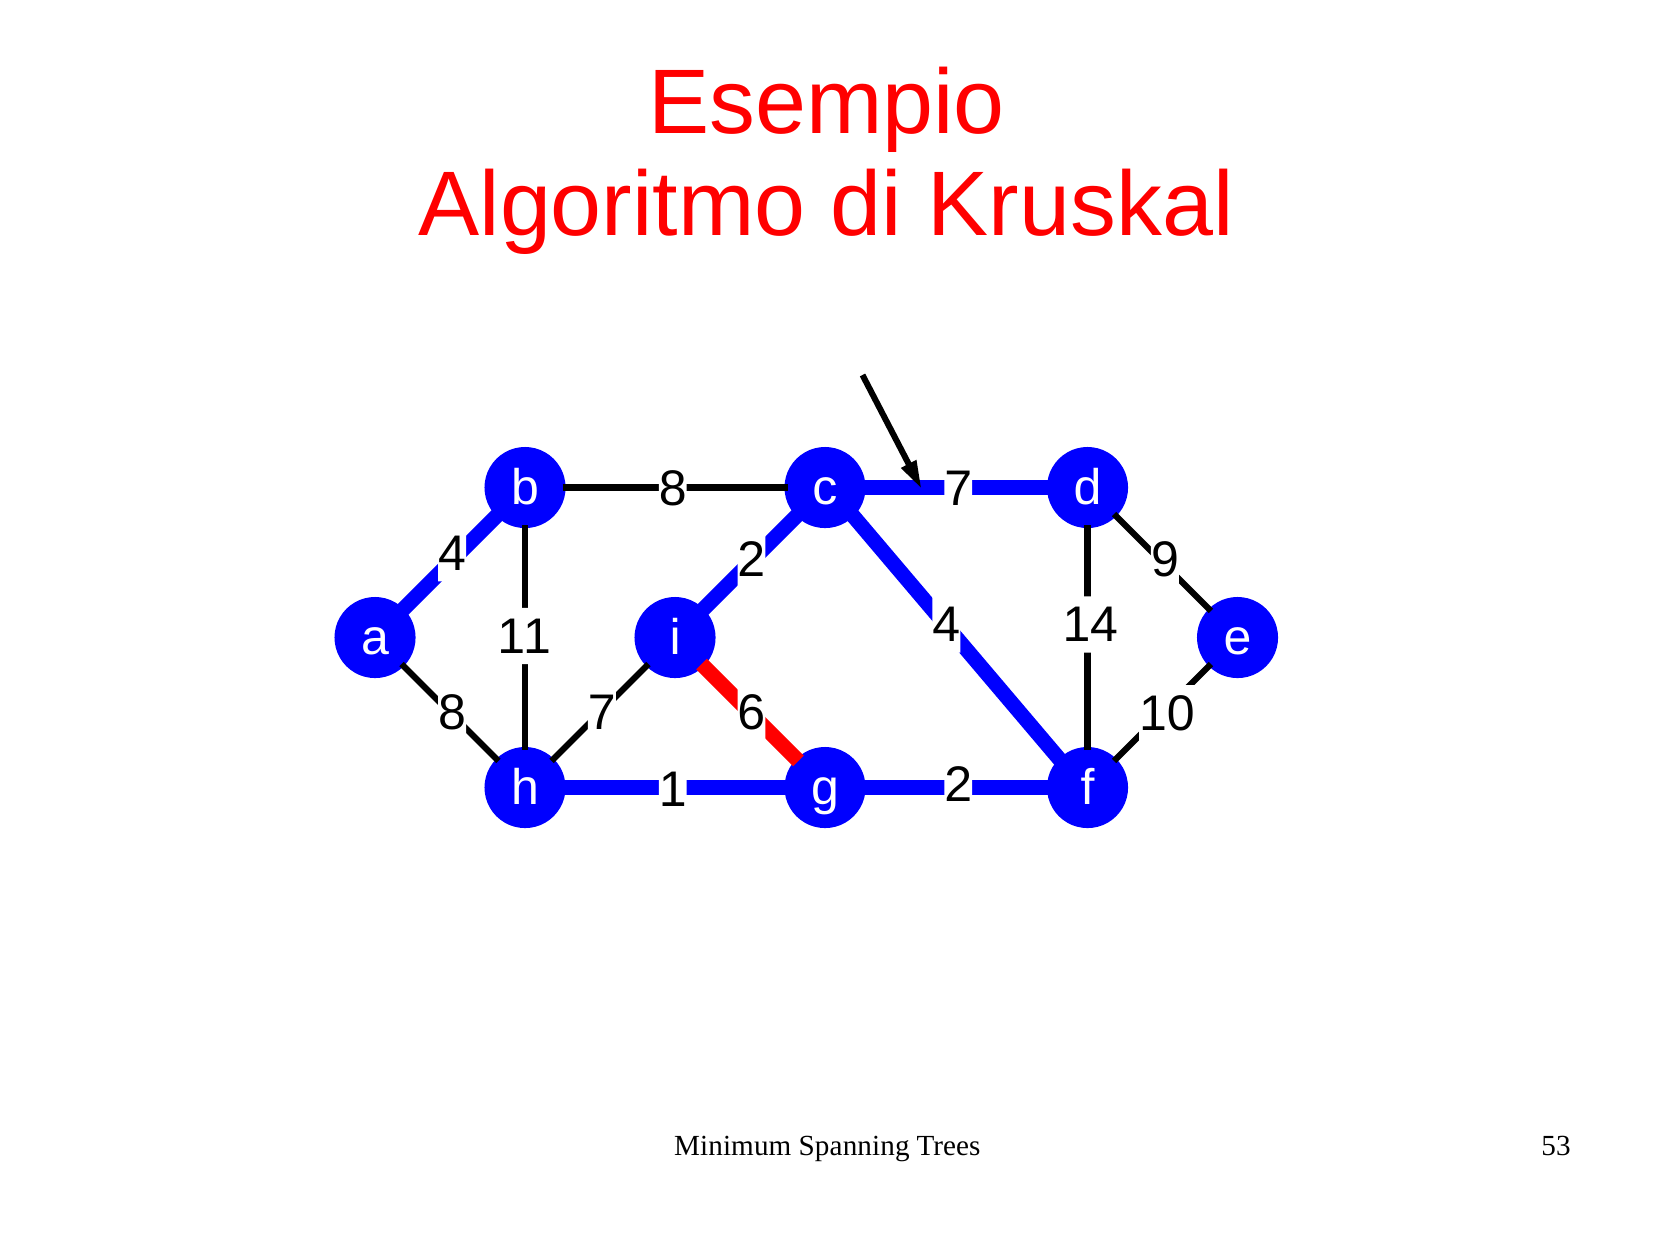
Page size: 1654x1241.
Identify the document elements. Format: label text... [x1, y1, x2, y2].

text_box 2 [944, 756, 973, 813]
text_box a [337, 600, 413, 676]
text_box g [788, 750, 863, 826]
text_box 11 [497, 607, 557, 665]
text_box c [787, 450, 863, 526]
text_box 9 [1150, 531, 1179, 588]
text_box 8 [438, 684, 467, 741]
text_box h [487, 750, 563, 826]
text_box 2 [737, 531, 766, 588]
text_box b [487, 450, 563, 525]
text_box e [1200, 600, 1276, 676]
text_box 7 [587, 684, 616, 742]
text_box 14 [1062, 596, 1119, 653]
text_box 7 [944, 460, 973, 517]
text_box f [1050, 750, 1126, 826]
text_box 4 [932, 596, 961, 653]
text_box 10 [1139, 685, 1195, 742]
title Esempio Algoritmo di Kruskal [82, 49, 1571, 257]
text_box 8 [658, 460, 687, 517]
text_box i [637, 600, 713, 676]
text_box 4 [438, 525, 467, 582]
text_box 1 [658, 761, 687, 818]
text_box d [1050, 450, 1126, 525]
text_box 6 [737, 684, 766, 742]
